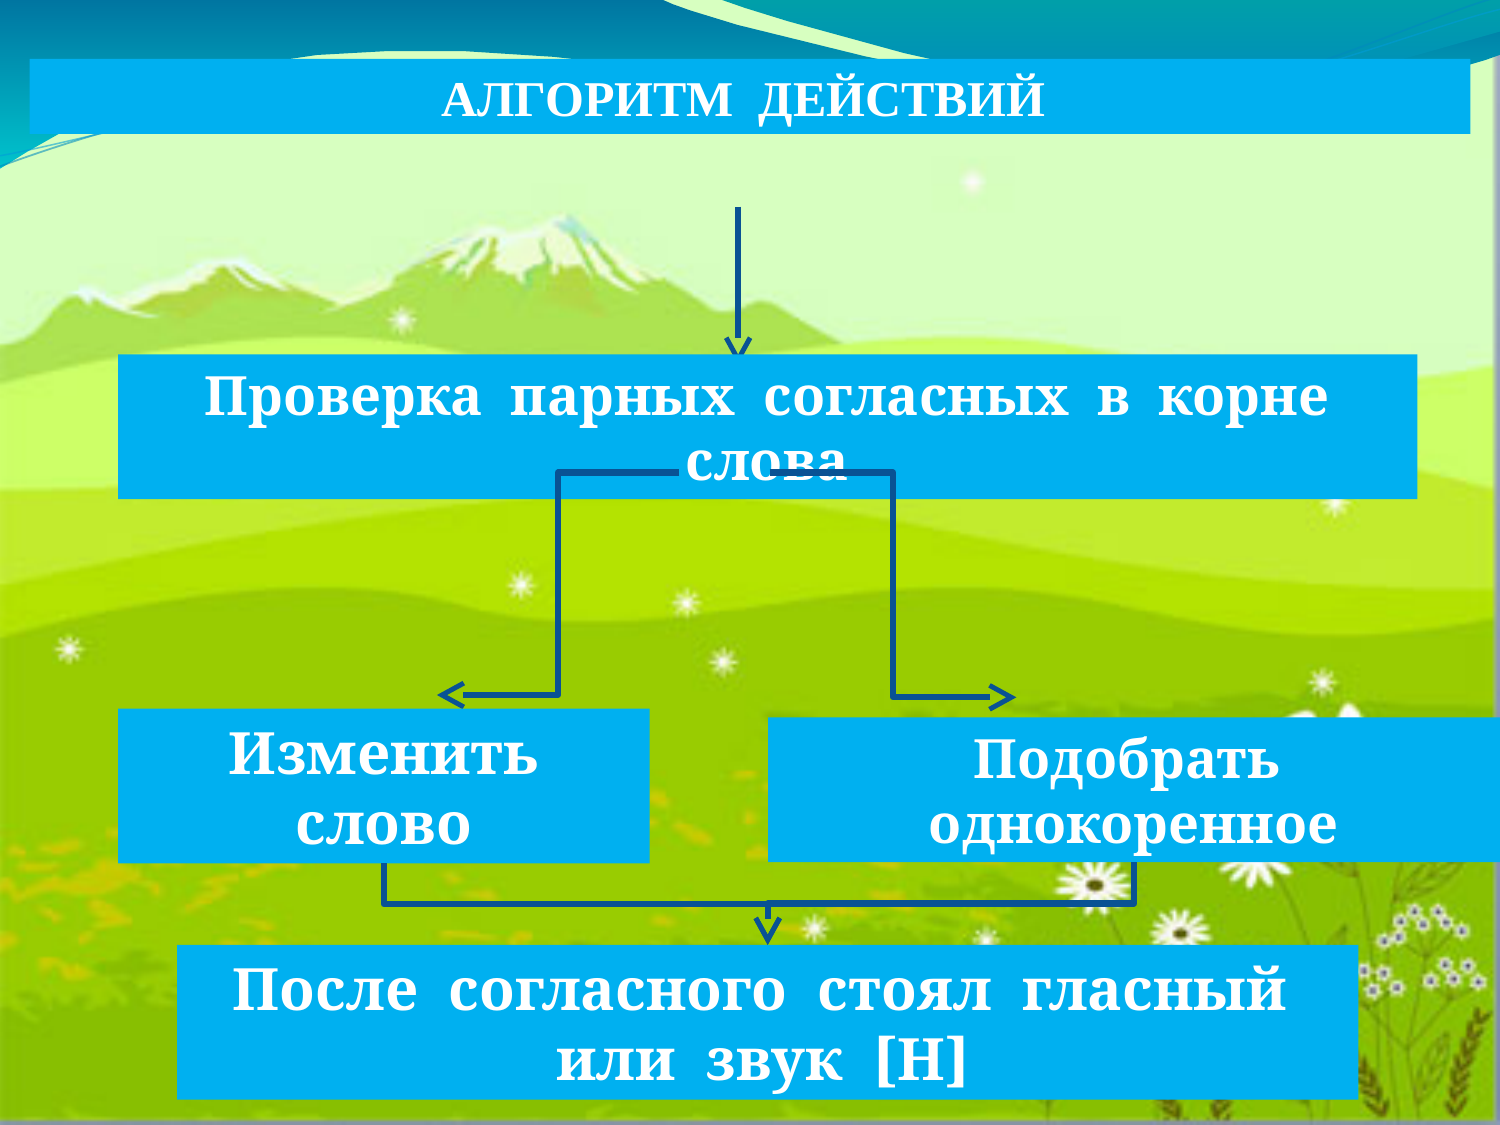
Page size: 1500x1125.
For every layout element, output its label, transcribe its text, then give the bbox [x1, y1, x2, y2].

text_box После согласного стоял гласный или звук [Н] [177, 944, 1359, 1100]
picture [0, 56, 1500, 1125]
picture [667, 0, 920, 58]
text_box Проверка парных согласных в корне слова [118, 354, 1418, 500]
picture [304, 52, 554, 58]
text_box Подобрать однокоренное [768, 717, 1500, 863]
text_box АЛГОРИТМ ДЕЙСТВИЙ [29, 58, 1471, 134]
text_box Изменить слово [118, 708, 650, 864]
